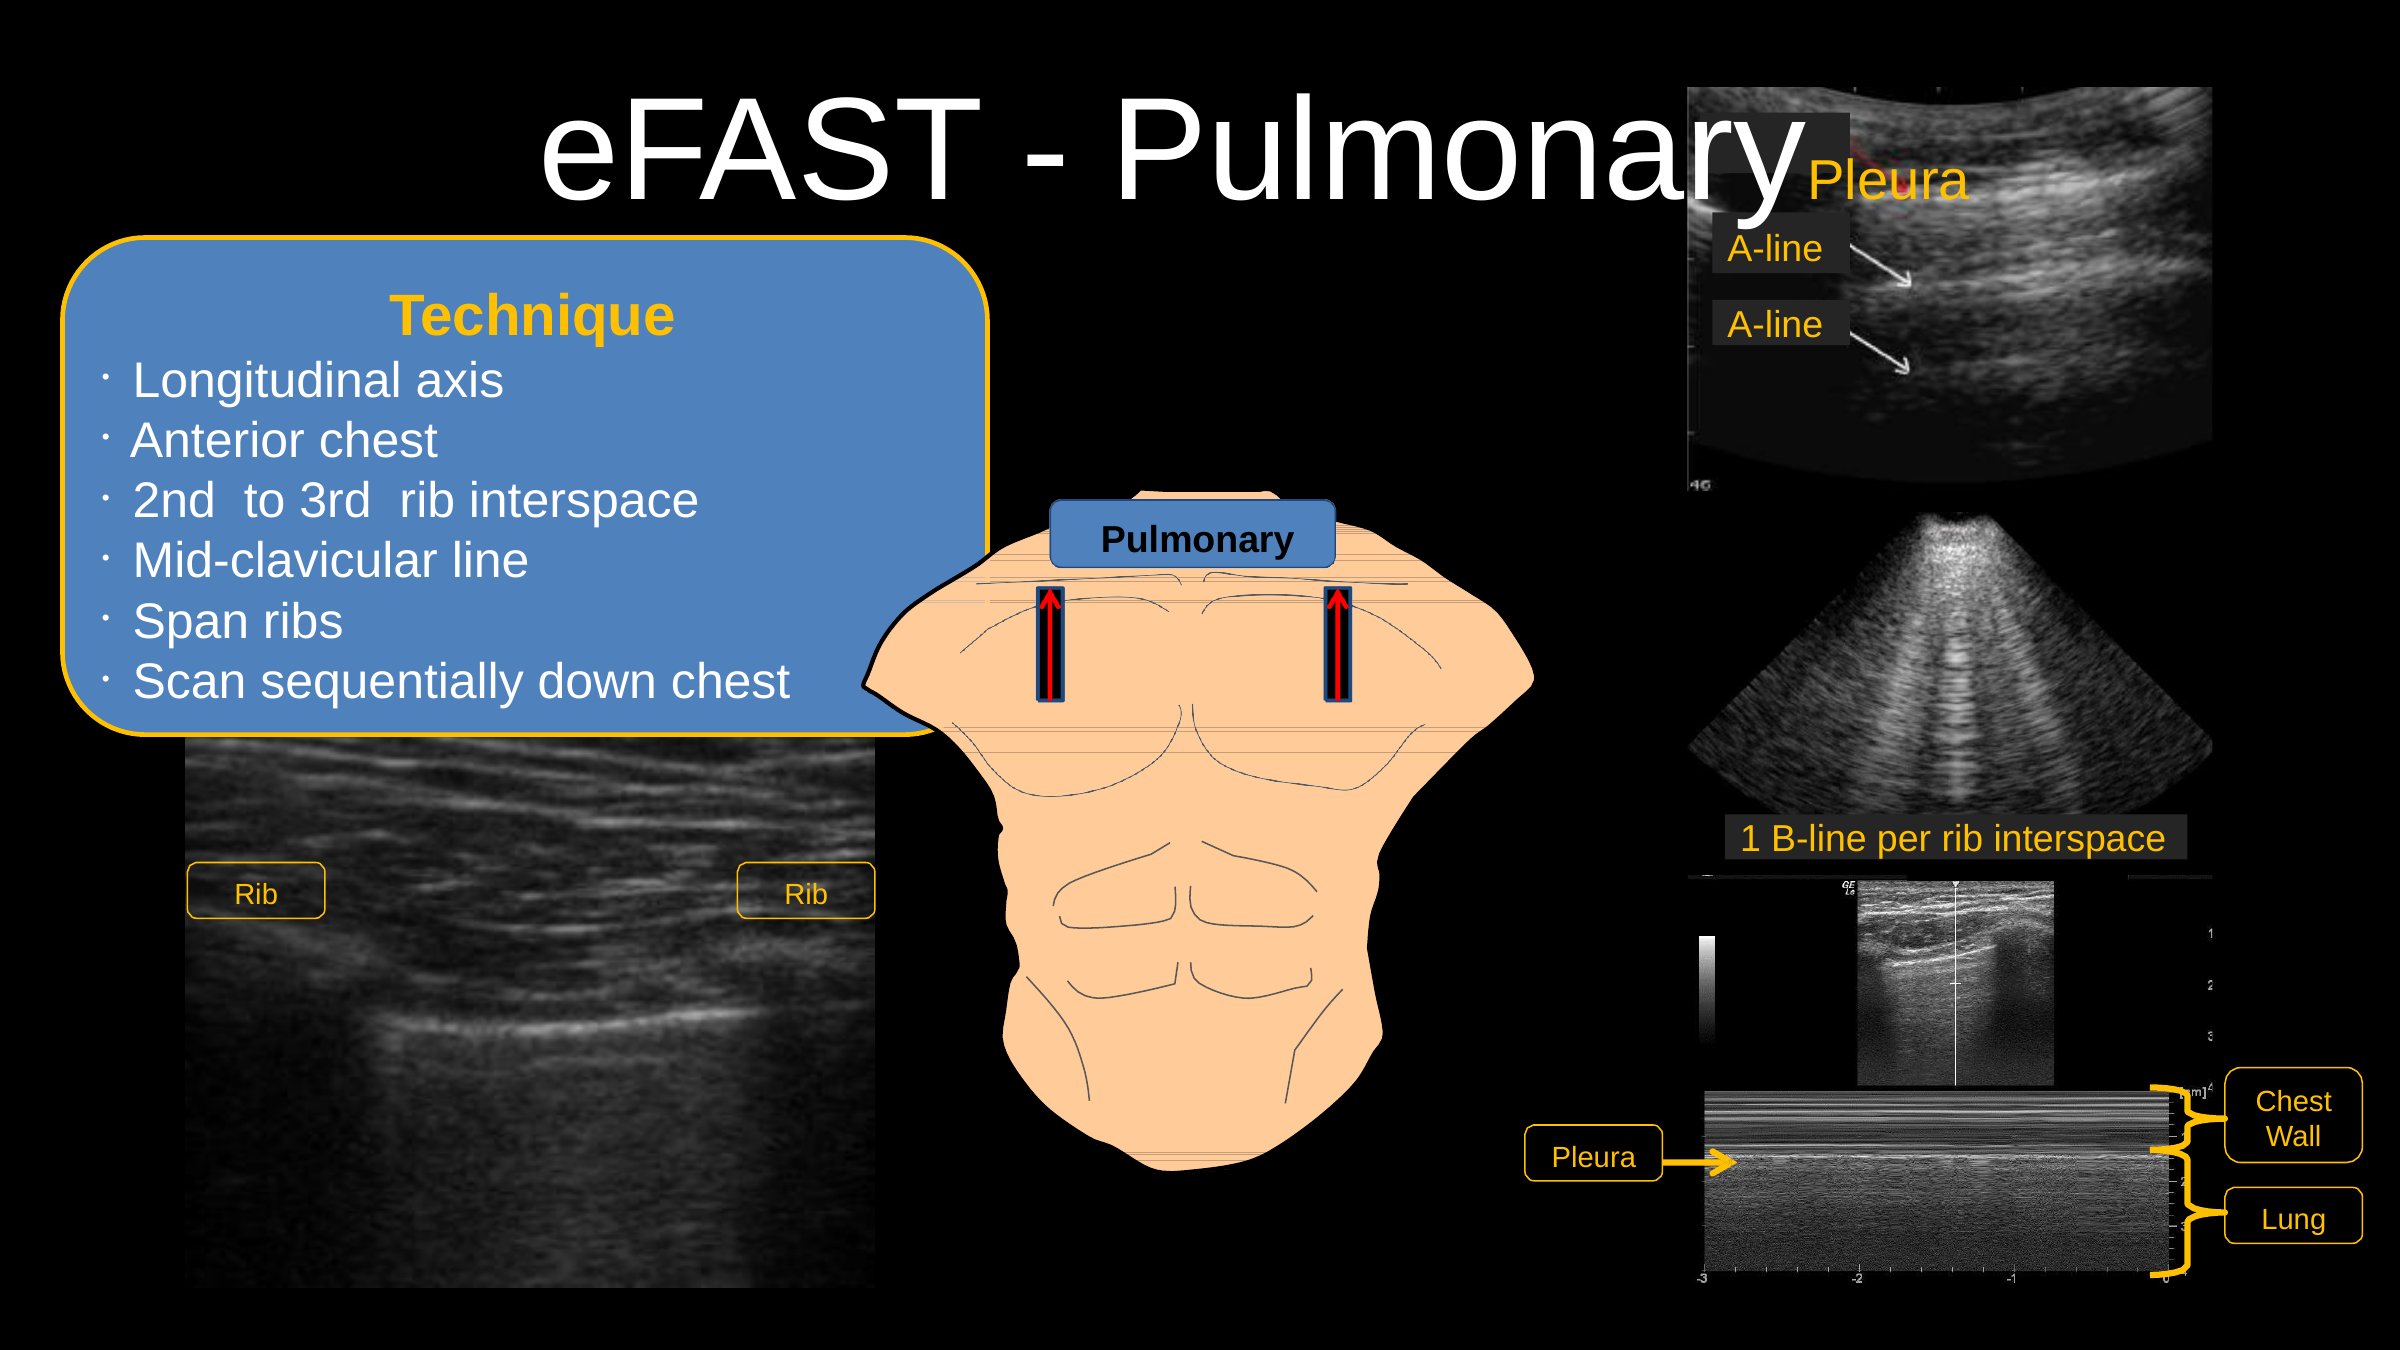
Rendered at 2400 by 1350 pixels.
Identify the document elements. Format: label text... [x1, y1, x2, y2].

text_box A-line [1712, 299, 1850, 346]
text_box Rib [782, 875, 831, 911]
text_box 1 B-line per rib interspace [1724, 814, 2188, 860]
text_box Technique Longitudinal axis Anterior chest 2nd to 3rd rib interspace Mid-clavicular line Span ribs Scan sequentially down chest [99, 276, 795, 709]
text_box Pulmonary [1098, 514, 1297, 560]
text_box [0, 0, 2400, 1350]
text_box Lung [2259, 1200, 2329, 1236]
text_box Pleura [1549, 1137, 1639, 1173]
title eFAST - PulmonaryPleura [120, 54, 2280, 280]
text_box Rib [232, 875, 281, 911]
text_box Chest Wall [2253, 1082, 2334, 1153]
